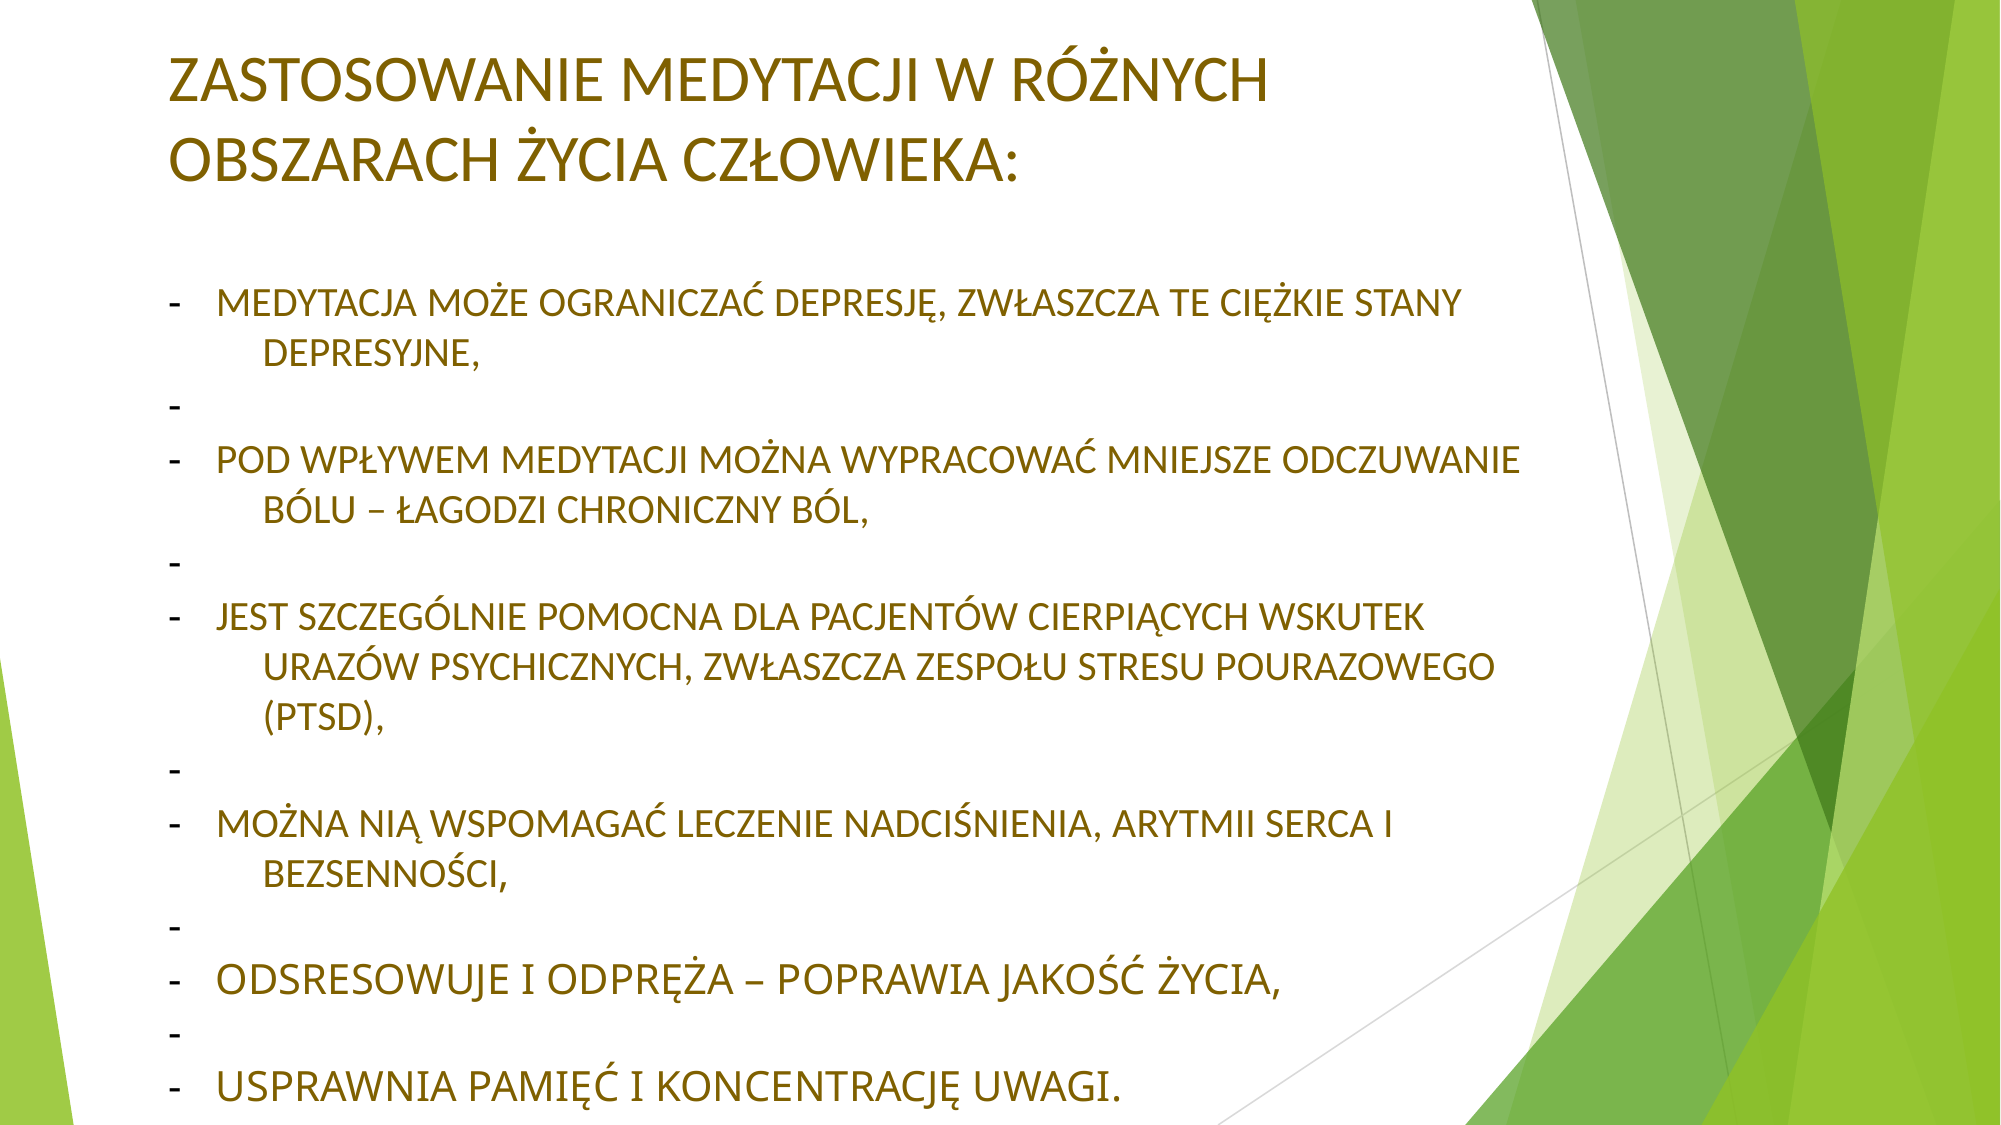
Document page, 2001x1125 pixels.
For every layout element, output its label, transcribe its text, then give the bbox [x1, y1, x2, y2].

text_box ZASTOSOWANIE MEDYTACJI W RÓŻNYCH OBSZARACH ŻYCIA CZŁOWIEKA: MEDYTACJA MOŻE OGRANICZAĆ DEPRESJĘ, ZWŁASZCZA TE CIĘŻKIE STANY DEPRESYJNE, POD WPŁYWEM MEDYTACJI MOŻNA WYPRACOWAĆ MNIEJSZE ODCZUWANIE BÓLU – ŁAGODZI CHRONICZNY BÓL, JEST SZCZEGÓLNIE POMOCNA DLA PACJENTÓW CIERPIĄCYCH WSKUTEK URAZÓW PSYCHICZNYCH, ZWŁASZCZA ZESPOŁU STRESU POURAZOWEGO (PTSD), MOŻNA NIĄ WSPOMAGAĆ LECZENIE NADCIŚNIENIA, ARYTMII SERCA I BEZSENNOŚCI, ODSRESOWUJE I ODPRĘŻA – POPRAWIA JAKOŚĆ ŻYCIA, USPRAWNIA PAMIĘĆ I KONCENTRACJĘ UWAGI. [153, 27, 1564, 1093]
